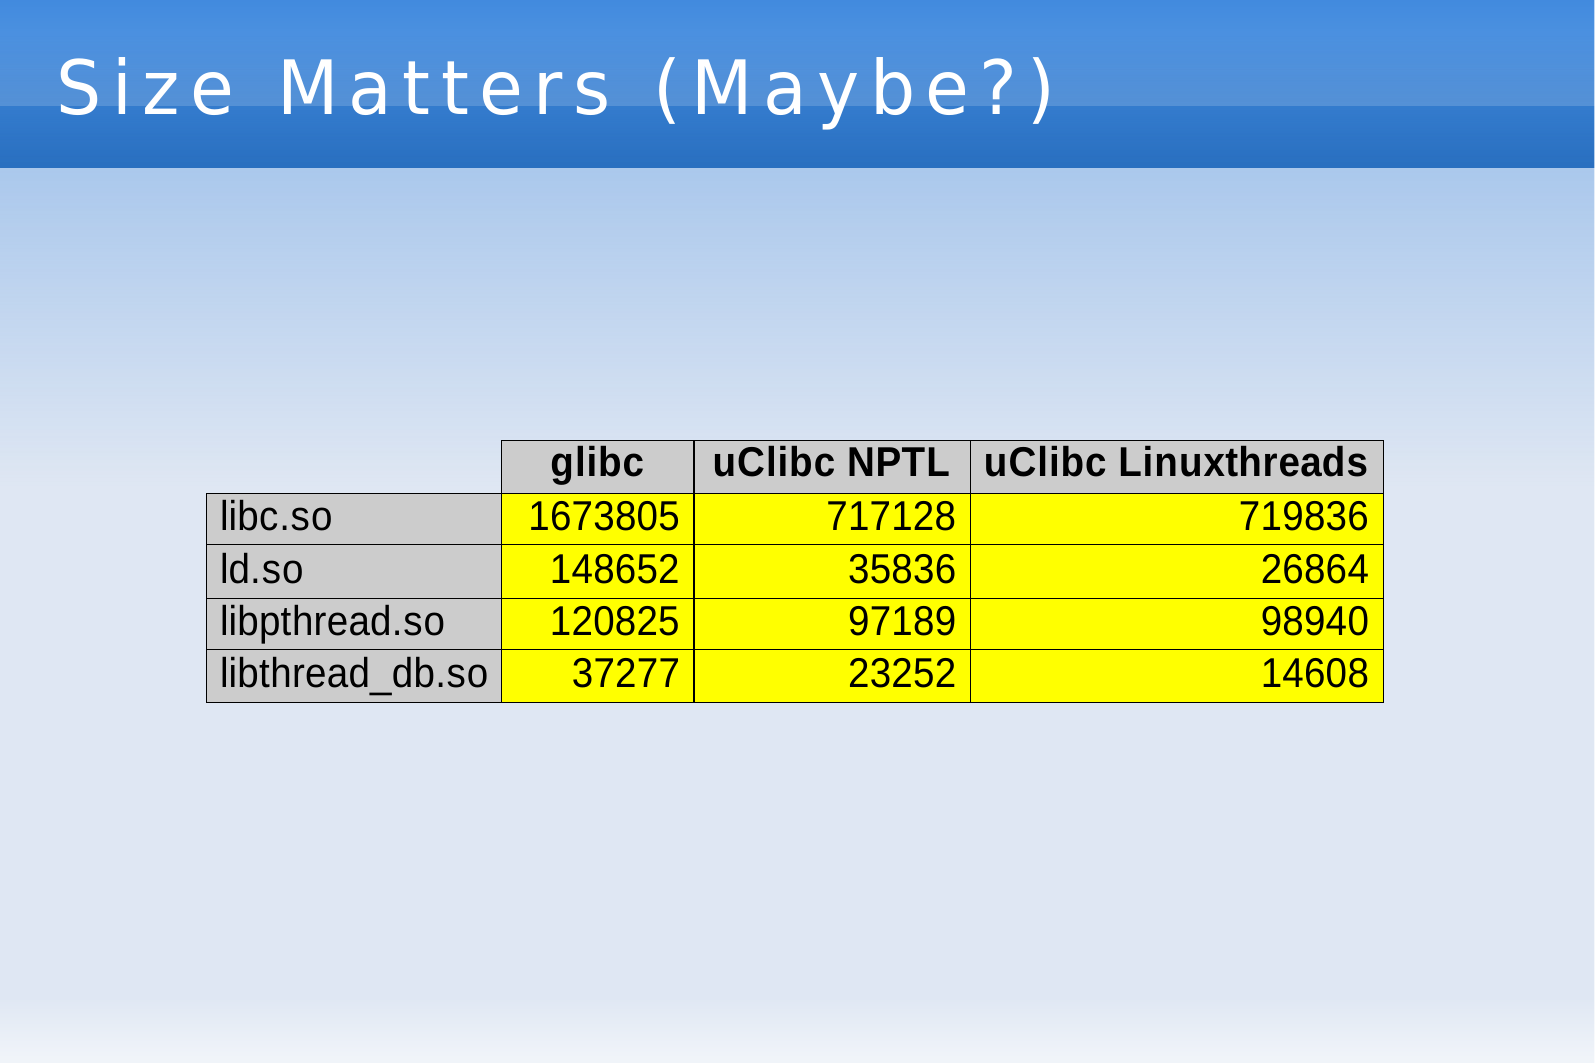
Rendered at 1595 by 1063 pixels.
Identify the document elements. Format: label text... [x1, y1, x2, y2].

title Size Matters (Maybe?) [56, 25, 1225, 153]
picture [0, 0, 1595, 1063]
chart [204, 438, 1385, 750]
